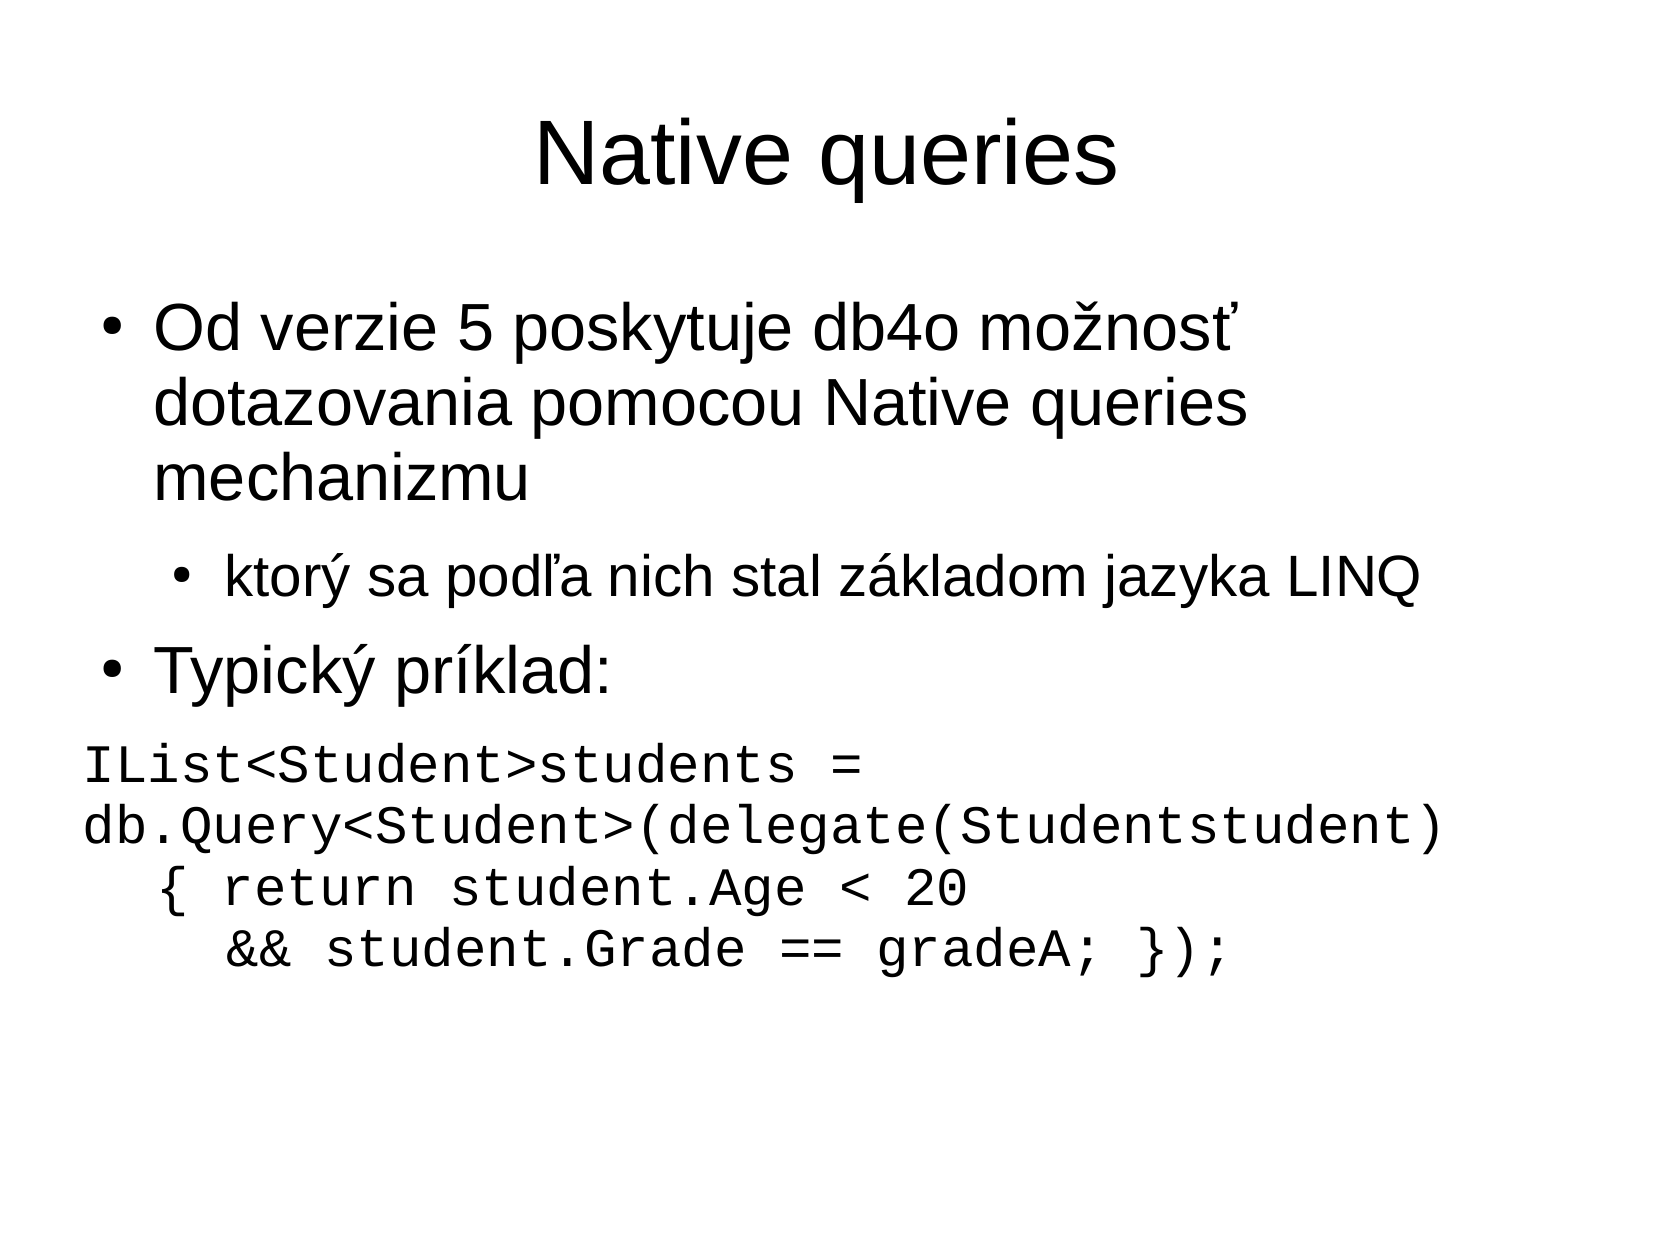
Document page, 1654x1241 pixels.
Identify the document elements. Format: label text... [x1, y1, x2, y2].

title Native queries [82, 56, 1571, 250]
list Od verzie 5 poskytuje db4o možnosť dotazovania pomocou Native queries mechanizmu ktorý sa podľa nich stal základom jazyka LINQ Typický príklad: IList<Student>students = db.Query<Student>(delegate(Studentstudent) { return student.Age < 20 && student.Grade == gradeA; }); [82, 290, 1571, 1094]
